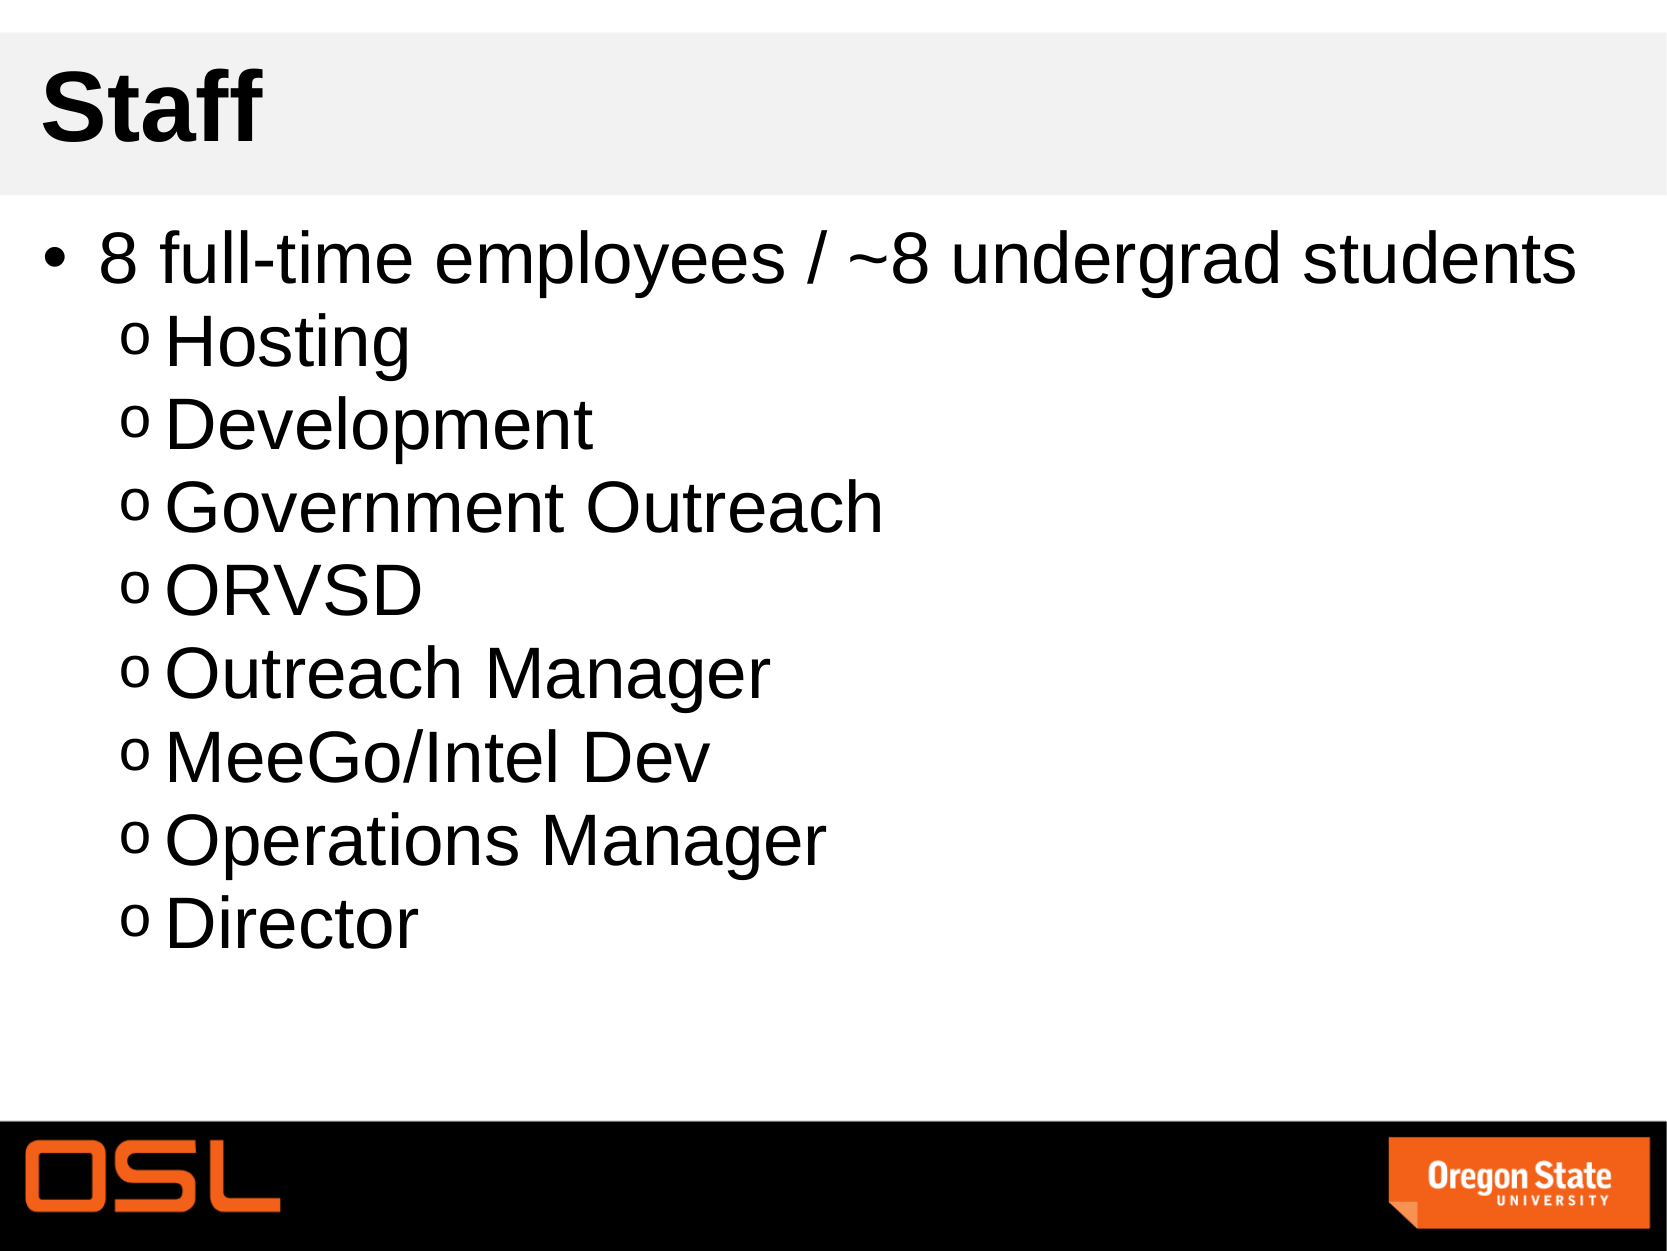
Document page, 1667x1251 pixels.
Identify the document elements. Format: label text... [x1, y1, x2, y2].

picture [0, 0, 1667, 1251]
list 8 full-time employees / ~8 undergrad students Hosting Development Government Outreach ORVSD Outreach Manager MeeGo/Intel Dev Operations Manager Director [23, 216, 1609, 1115]
title Staff [40, 50, 1627, 201]
